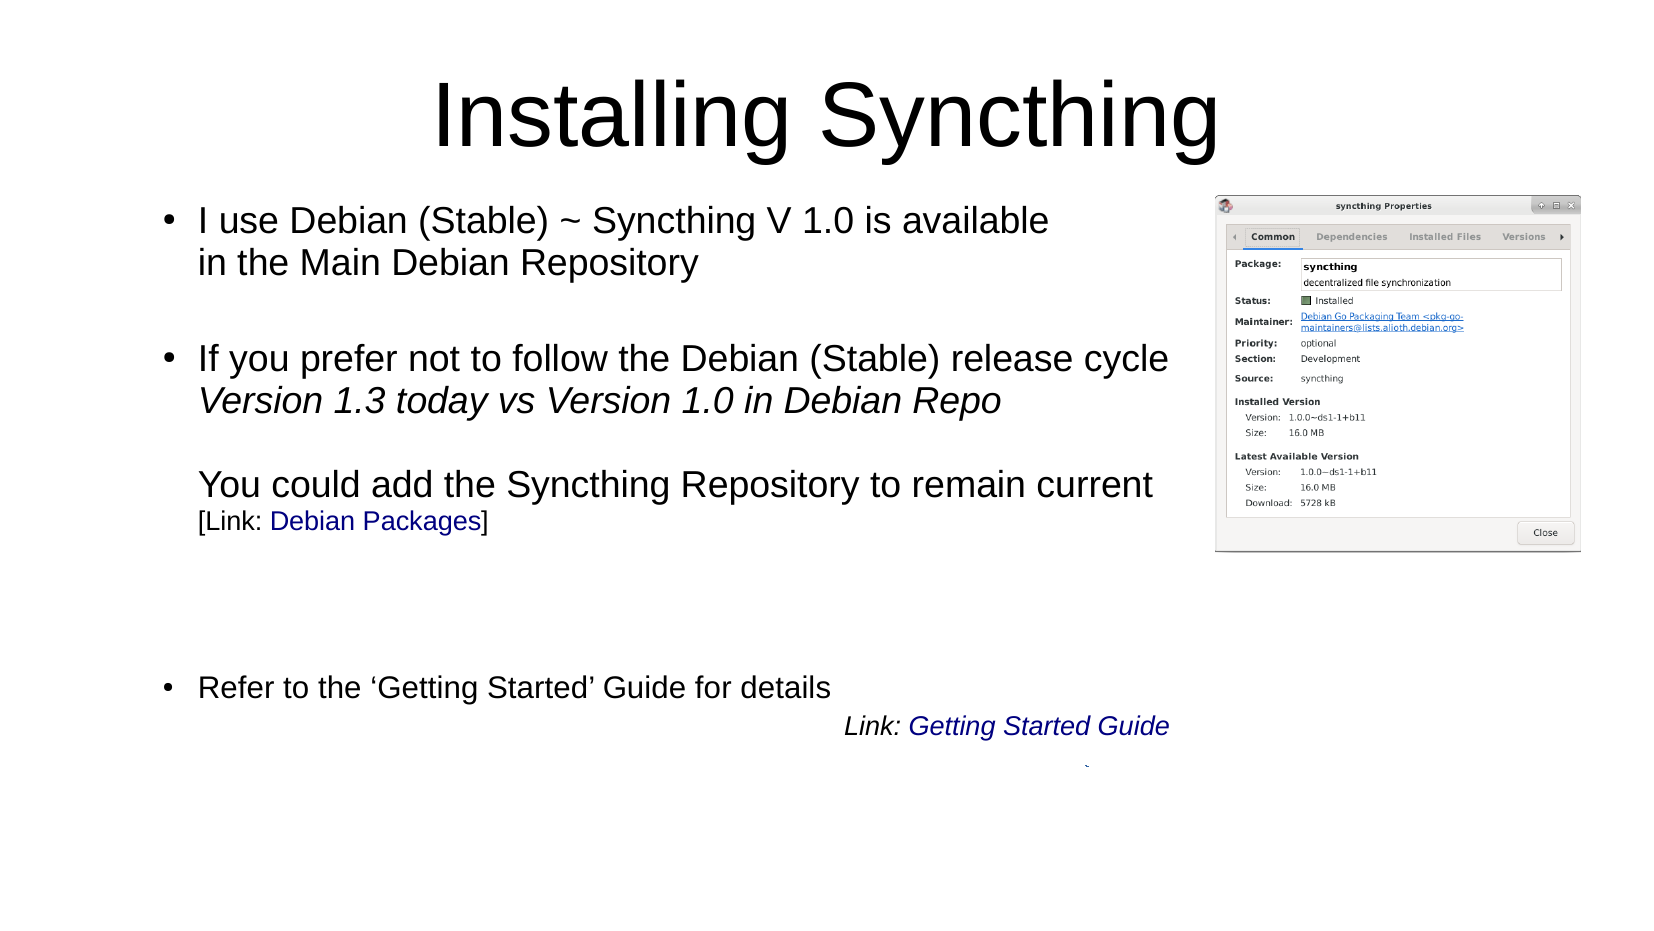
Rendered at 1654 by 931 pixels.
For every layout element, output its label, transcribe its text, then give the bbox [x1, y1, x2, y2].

text_box I use Debian (Stable) ~ Syncthing V 1.0 is available in the Main Debian Repository If you prefer not to follow the Debian (Stable) release cycle Version 1.3 today vs Version 1.0 in Debian Repo You could add the Syncthing Repository to remain current [Link: Debian Packages] Refer to the ‘Getting Started’ Guide for details Link: Getting Started Guide [147, 192, 1495, 759]
picture [1215, 195, 1581, 553]
title Installing Syncthing [82, 37, 1571, 193]
